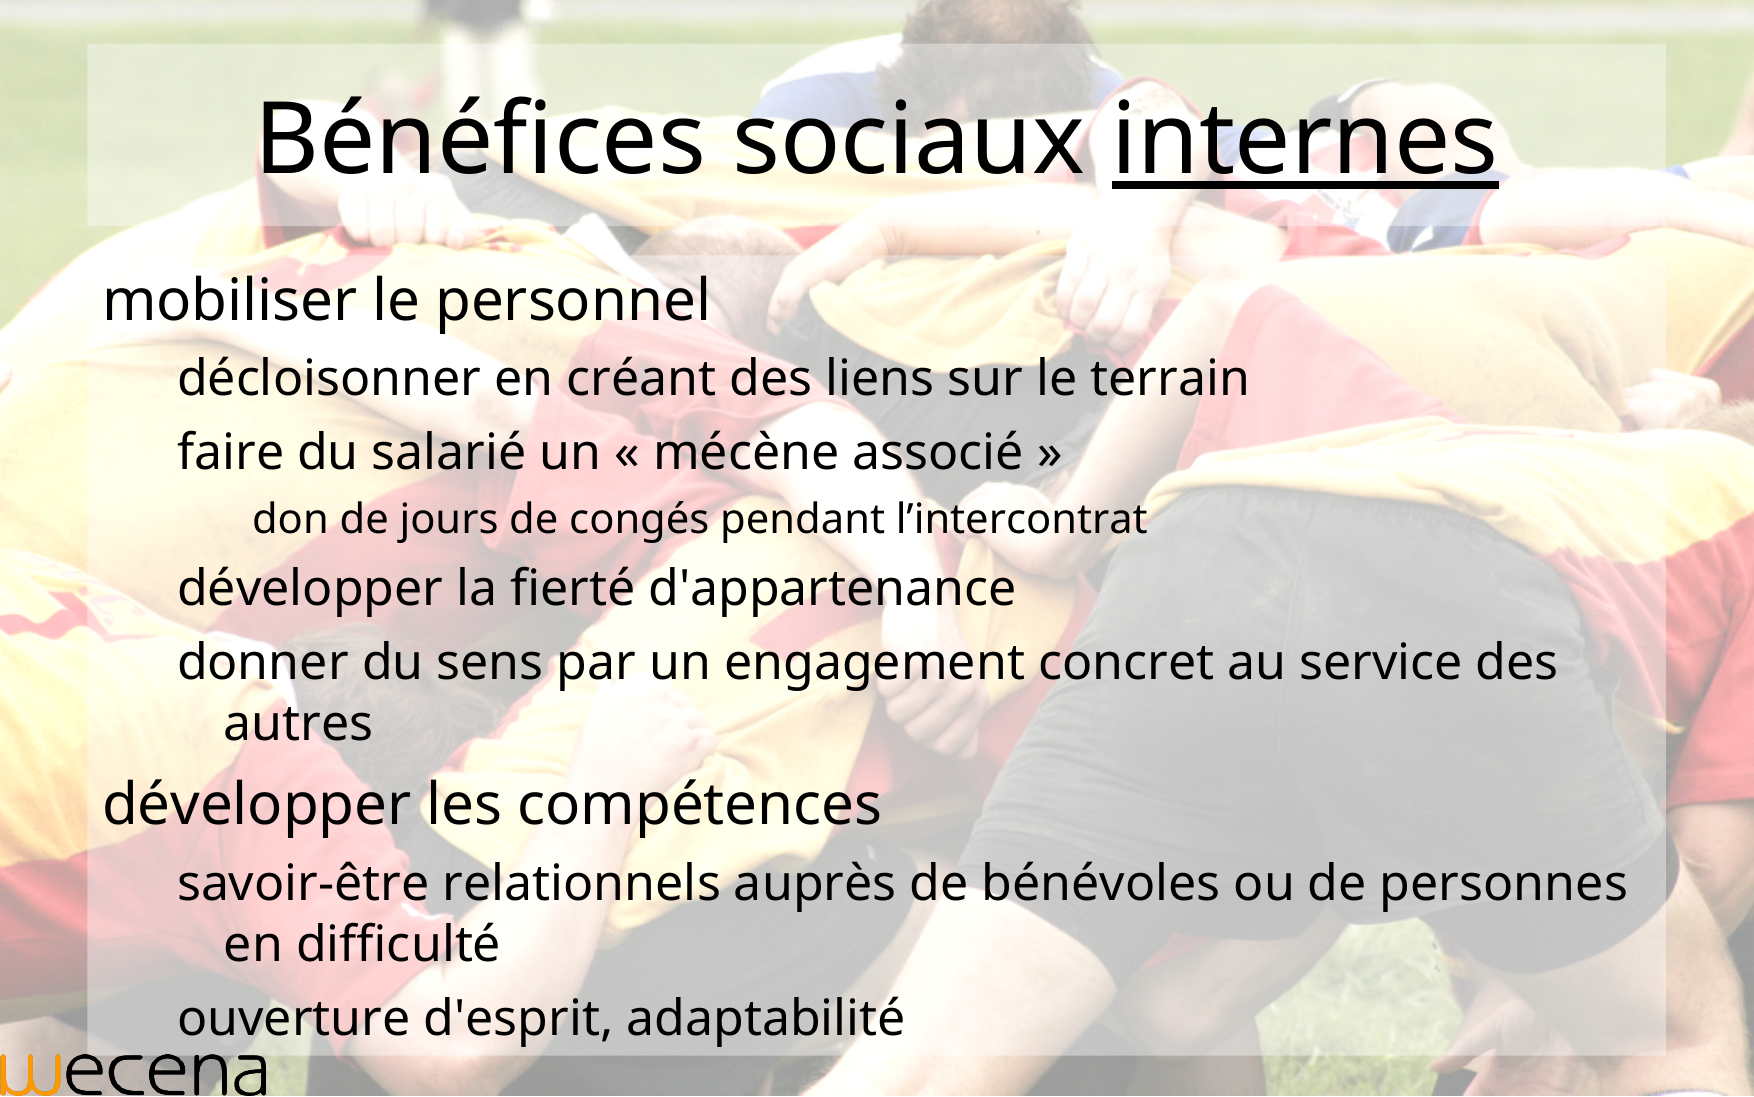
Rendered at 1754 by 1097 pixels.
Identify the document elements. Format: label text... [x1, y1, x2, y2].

title Bénéfices sociaux internes [87, 43, 1666, 227]
list mobiliser le personnel décloisonner en créant des liens sur le terrain faire du salarié un « mécène associé » don de jours de congés pendant l’intercontrat développer la fierté d'appartenance donner du sens par un engagement concret au service des autres développer les compétences savoir-être relationnels auprès de bénévoles ou de personnes en difficulté ouverture d'esprit, adaptabilité [87, 255, 1666, 1034]
picture [0, 0, 1754, 1097]
